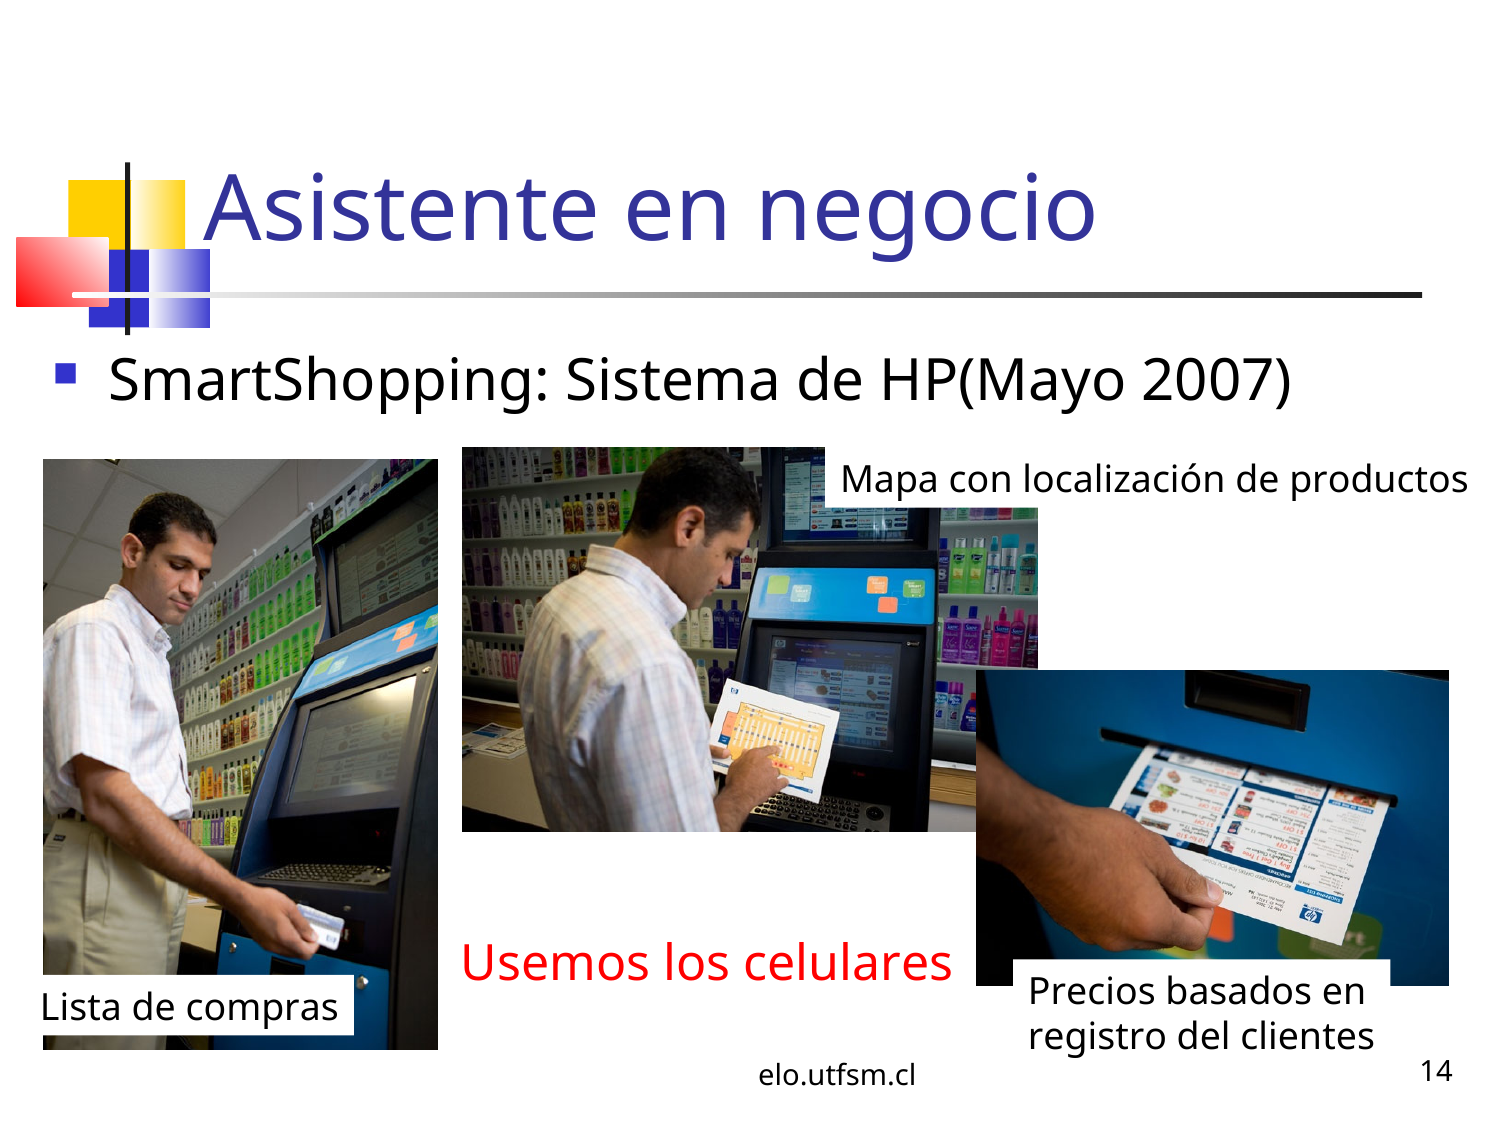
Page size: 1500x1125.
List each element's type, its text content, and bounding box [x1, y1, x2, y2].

text_box Precios basados en registro del clientes [1013, 959, 1391, 1065]
picture [43, 459, 438, 1051]
text_box Lista de compras [25, 974, 354, 1036]
list SmartShopping: Sistema de HP(Mayo 2007) [37, 331, 1469, 478]
text_box Mapa con localización de productos [825, 447, 1485, 508]
text_box <number> [1155, 1024, 1468, 1100]
title Asistente en negocio [188, 35, 1269, 276]
picture [462, 447, 1449, 986]
text_box elo.utfsm.cl [599, 1024, 1075, 1100]
text_box Usemos los celulares [446, 922, 970, 999]
